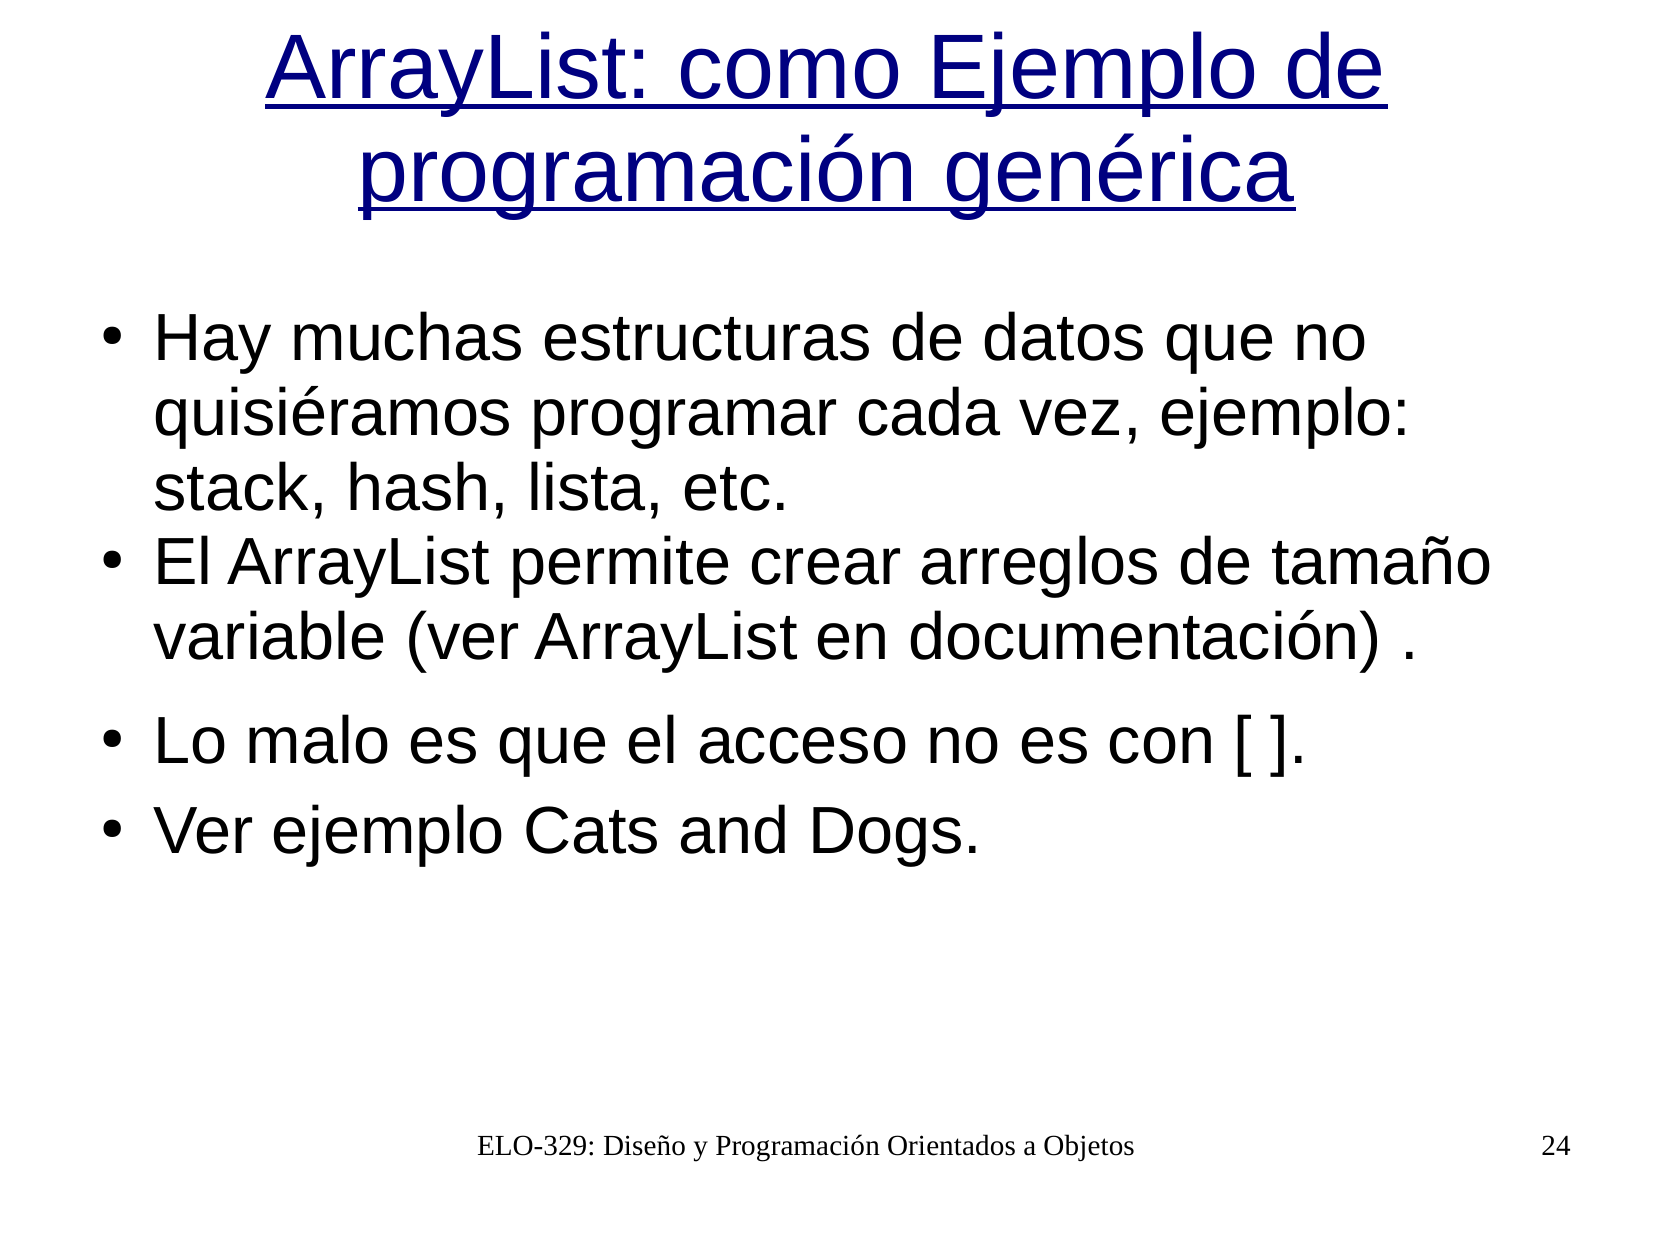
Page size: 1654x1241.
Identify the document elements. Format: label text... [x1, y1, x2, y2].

title ArrayList: como Ejemplo de programación genérica [82, 4, 1571, 233]
list Hay muchas estructuras de datos que no quisiéramos programar cada vez, ejemplo: stack, hash, lista, etc. El ArrayList permite crear arreglos de tamaño variable (ver ArrayList en documentación) . Lo malo es que el acceso no es con [ ]. Ver ejemplo Cats and Dogs. [82, 300, 1571, 1126]
